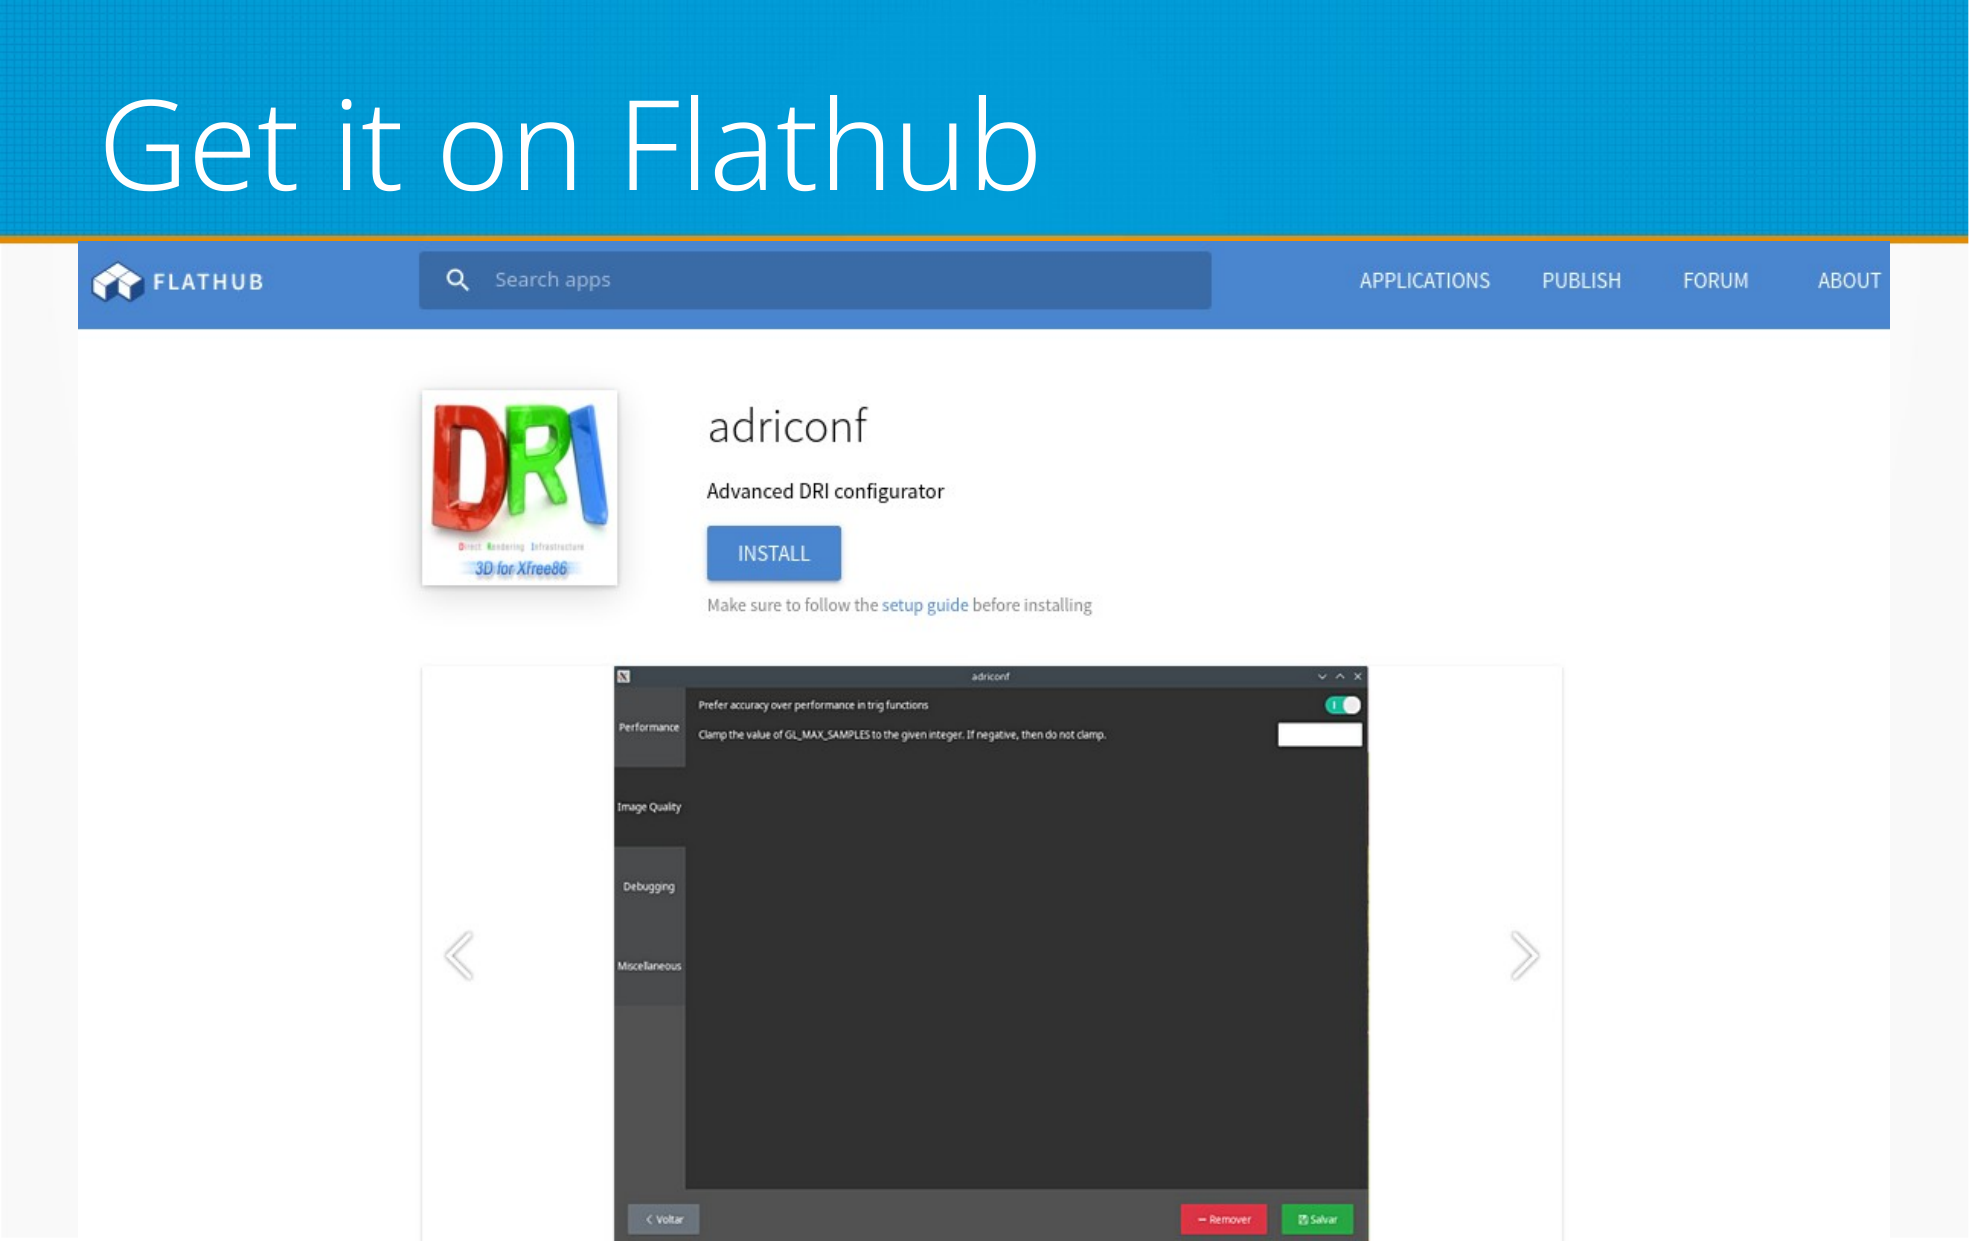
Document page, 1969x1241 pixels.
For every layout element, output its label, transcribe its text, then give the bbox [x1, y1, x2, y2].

picture [0, 233, 1969, 1241]
title Get it on Flathub [98, 19, 1870, 227]
